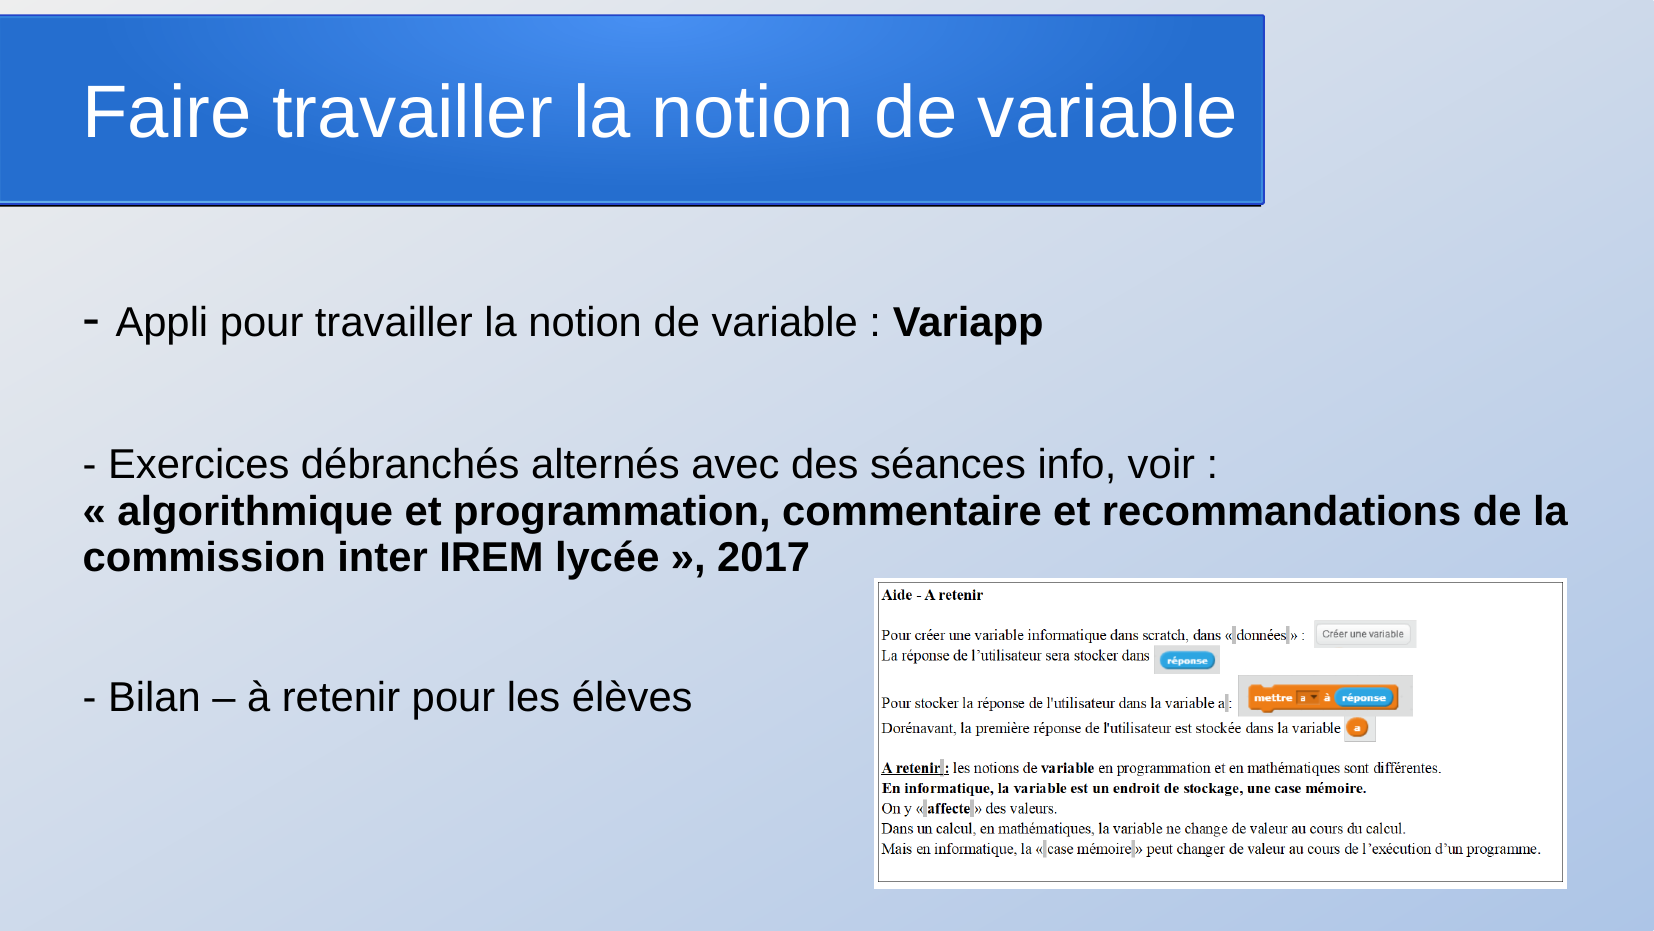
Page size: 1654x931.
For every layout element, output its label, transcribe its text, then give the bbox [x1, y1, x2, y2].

subtitle - Appli pour travailler la notion de variable : Variapp - Exercices débranchés alternés avec des séances info, voir : « algorithmique et programmation, commentaire et recommandations de la commission inter IREM lycée », 2017 - Bilan – à retenir pour les élèves [82, 236, 1571, 892]
title Faire travailler la notion de variable [82, 0, 1300, 236]
picture [874, 578, 1567, 889]
